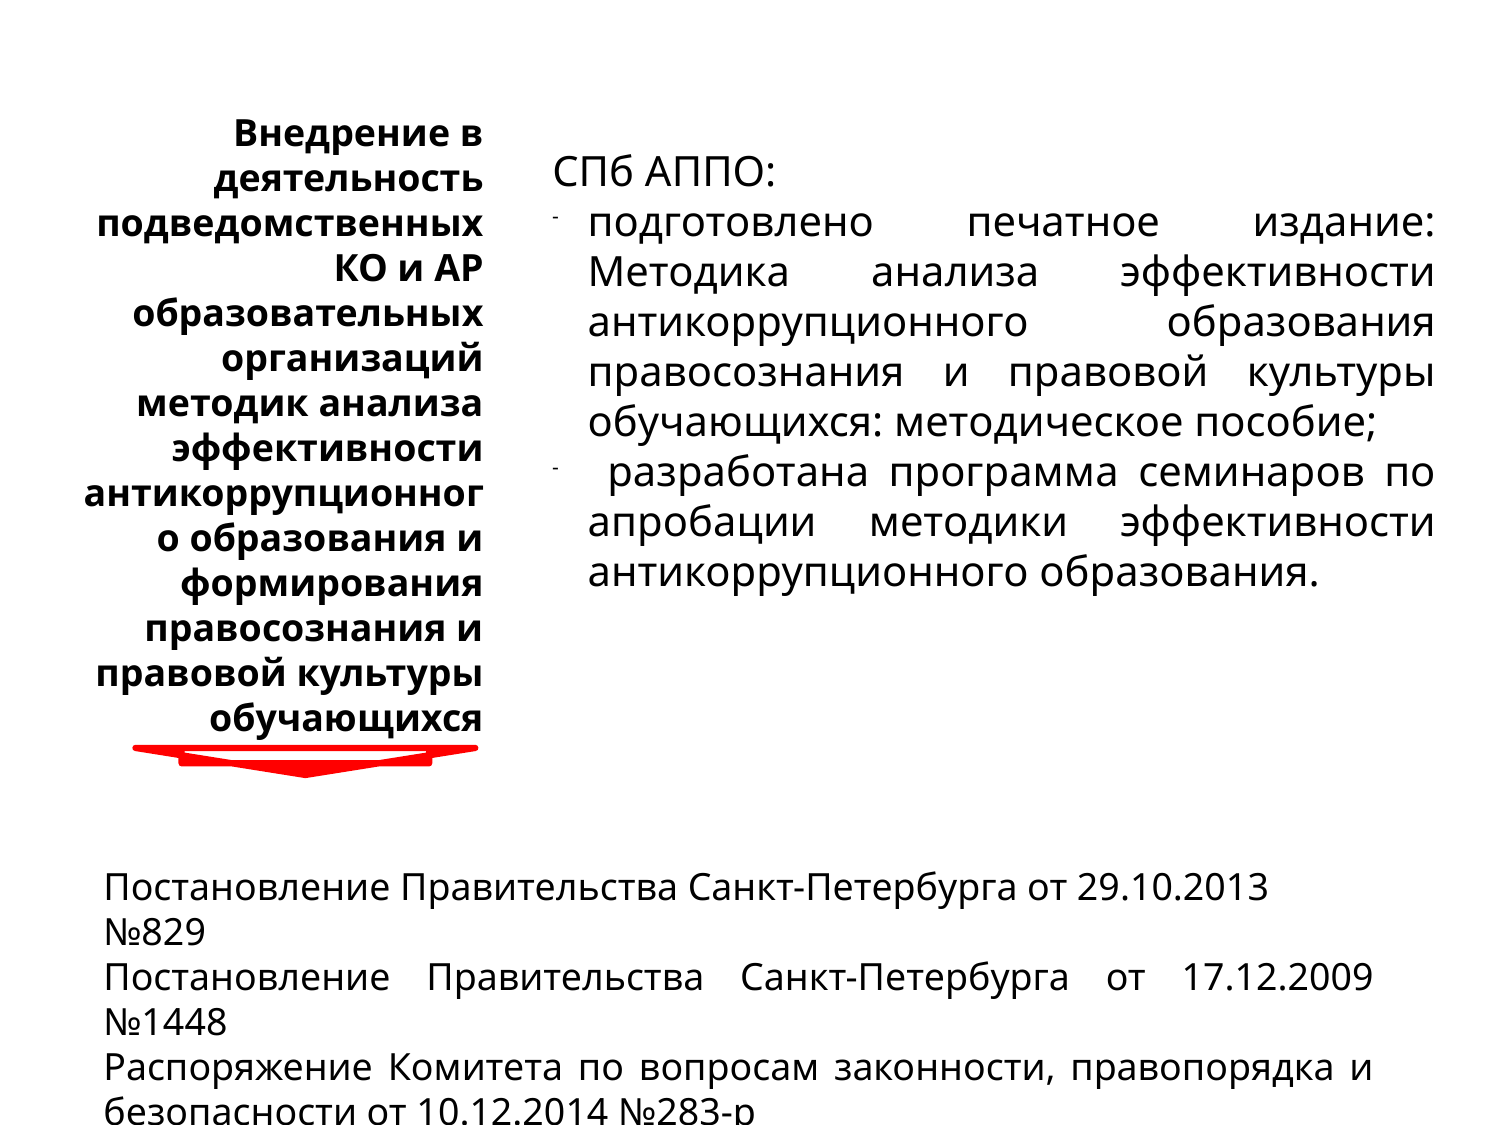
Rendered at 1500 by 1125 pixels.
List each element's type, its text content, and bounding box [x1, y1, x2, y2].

text_box Внедрение в деятельность подведомственных КО и АР образовательных организаций методик анализа эффективности антикоррупционного образования и формирования правосознания и правовой культуры обучающихся [53, 101, 499, 747]
text_box Постановление Правительства Санкт-Петербурга от 29.10.2013 №829 Постановление Правительства Санкт-Петербурга от 17.12.2009 №1448 Распоряжение Комитета по вопросам законности, правопорядка и безопасности от 10.12.2014 №283-р [88, 810, 1390, 1125]
text_box [135, 747, 476, 775]
text_box СПб АППО: подготовлено печатное издание: Методика анализа эффективности антикоррупционного образования правосознания и правовой культуры обучающихся: методическое пособие; разработана программа семинаров по апробации методики эффективности антикоррупционного образования. [537, 137, 1451, 603]
